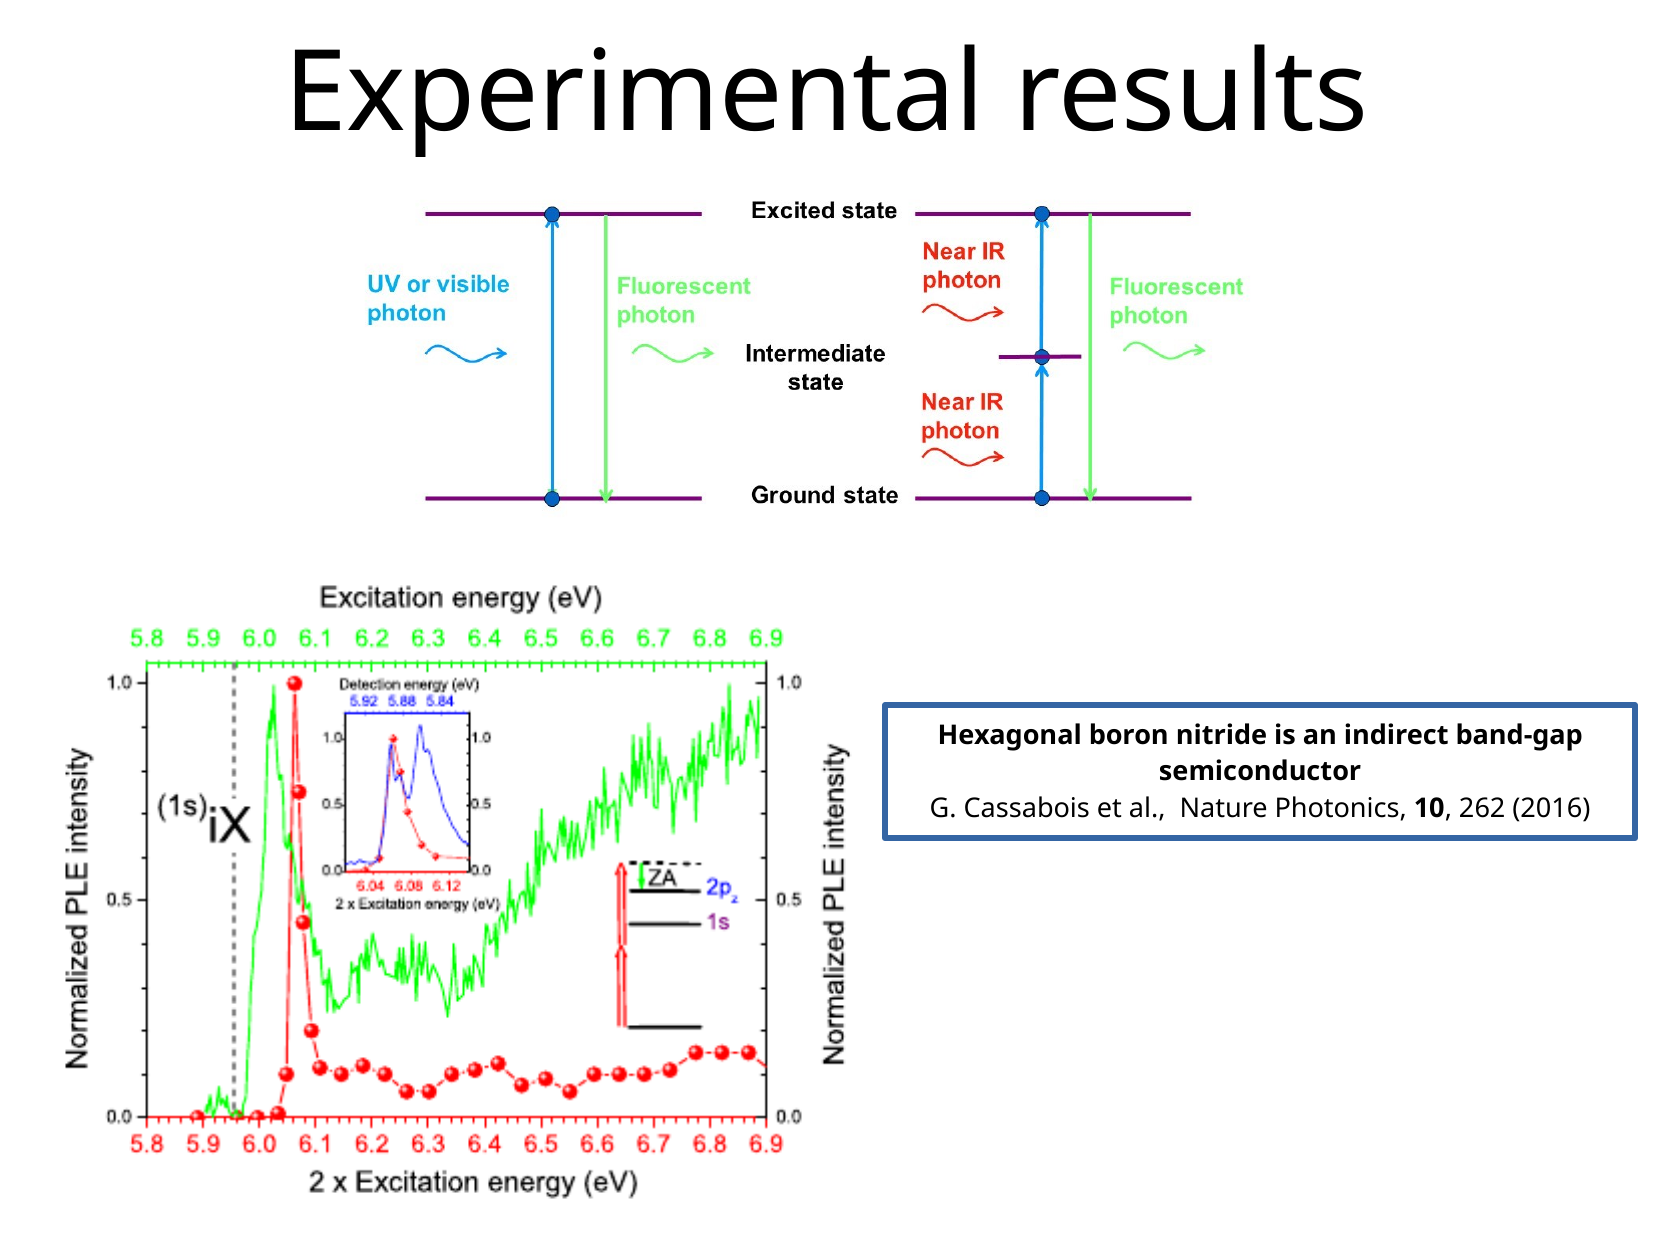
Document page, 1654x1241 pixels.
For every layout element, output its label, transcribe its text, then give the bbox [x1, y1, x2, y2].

title Experimental results [82, 14, 1571, 160]
text_box Hexagonal boron nitride is an indirect band-gap semiconductor G. Cassabois et al., Nature Photonics, 10, 262 (2016) [885, 705, 1636, 839]
picture [30, 554, 874, 1225]
picture [352, 187, 1284, 523]
